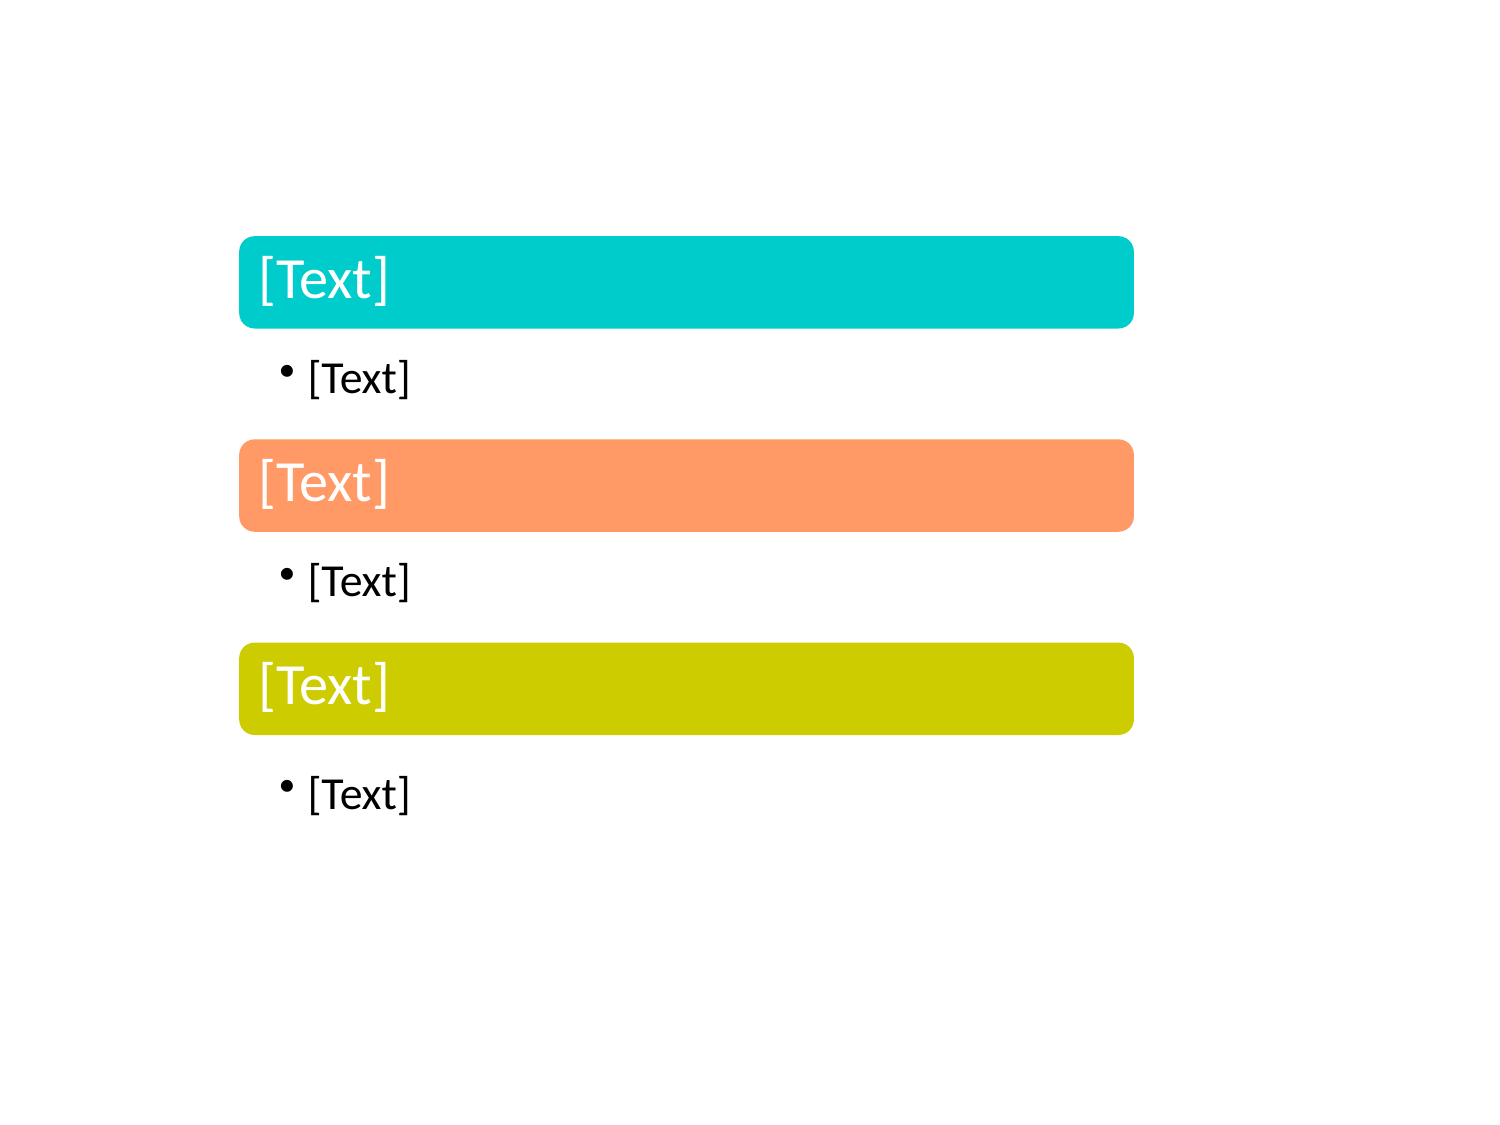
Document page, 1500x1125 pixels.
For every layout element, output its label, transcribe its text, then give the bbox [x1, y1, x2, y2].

text_box [Text] [247, 765, 1041, 851]
text_box [Text] [239, 642, 1134, 736]
text_box [Text] [239, 439, 1134, 532]
text_box [Text] [239, 236, 1134, 329]
text_box [Text] [247, 553, 1041, 639]
text_box [Text] [247, 350, 1041, 435]
